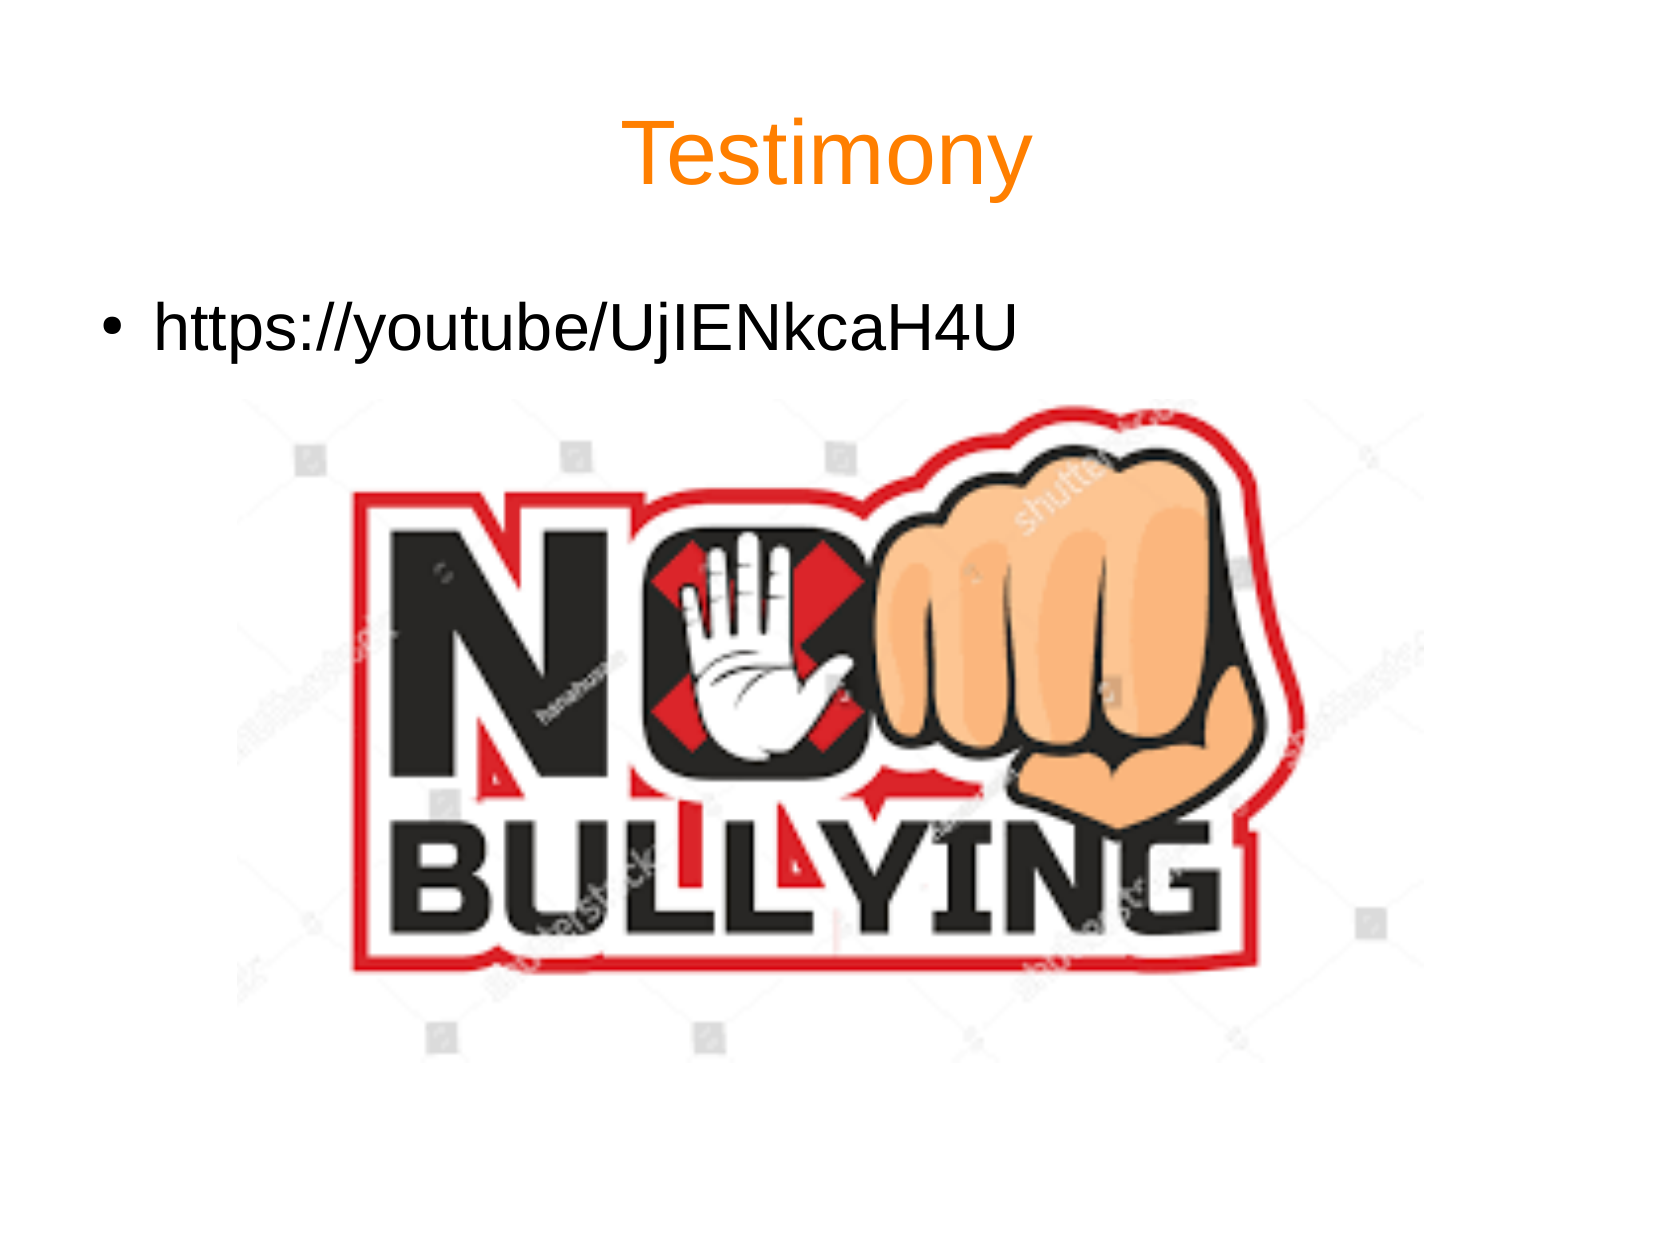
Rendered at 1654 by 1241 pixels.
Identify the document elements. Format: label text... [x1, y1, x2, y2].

list https://youtube/UjIENkcaH4U [82, 290, 1571, 1010]
title Testimony [82, 49, 1571, 257]
picture [237, 399, 1424, 1063]
